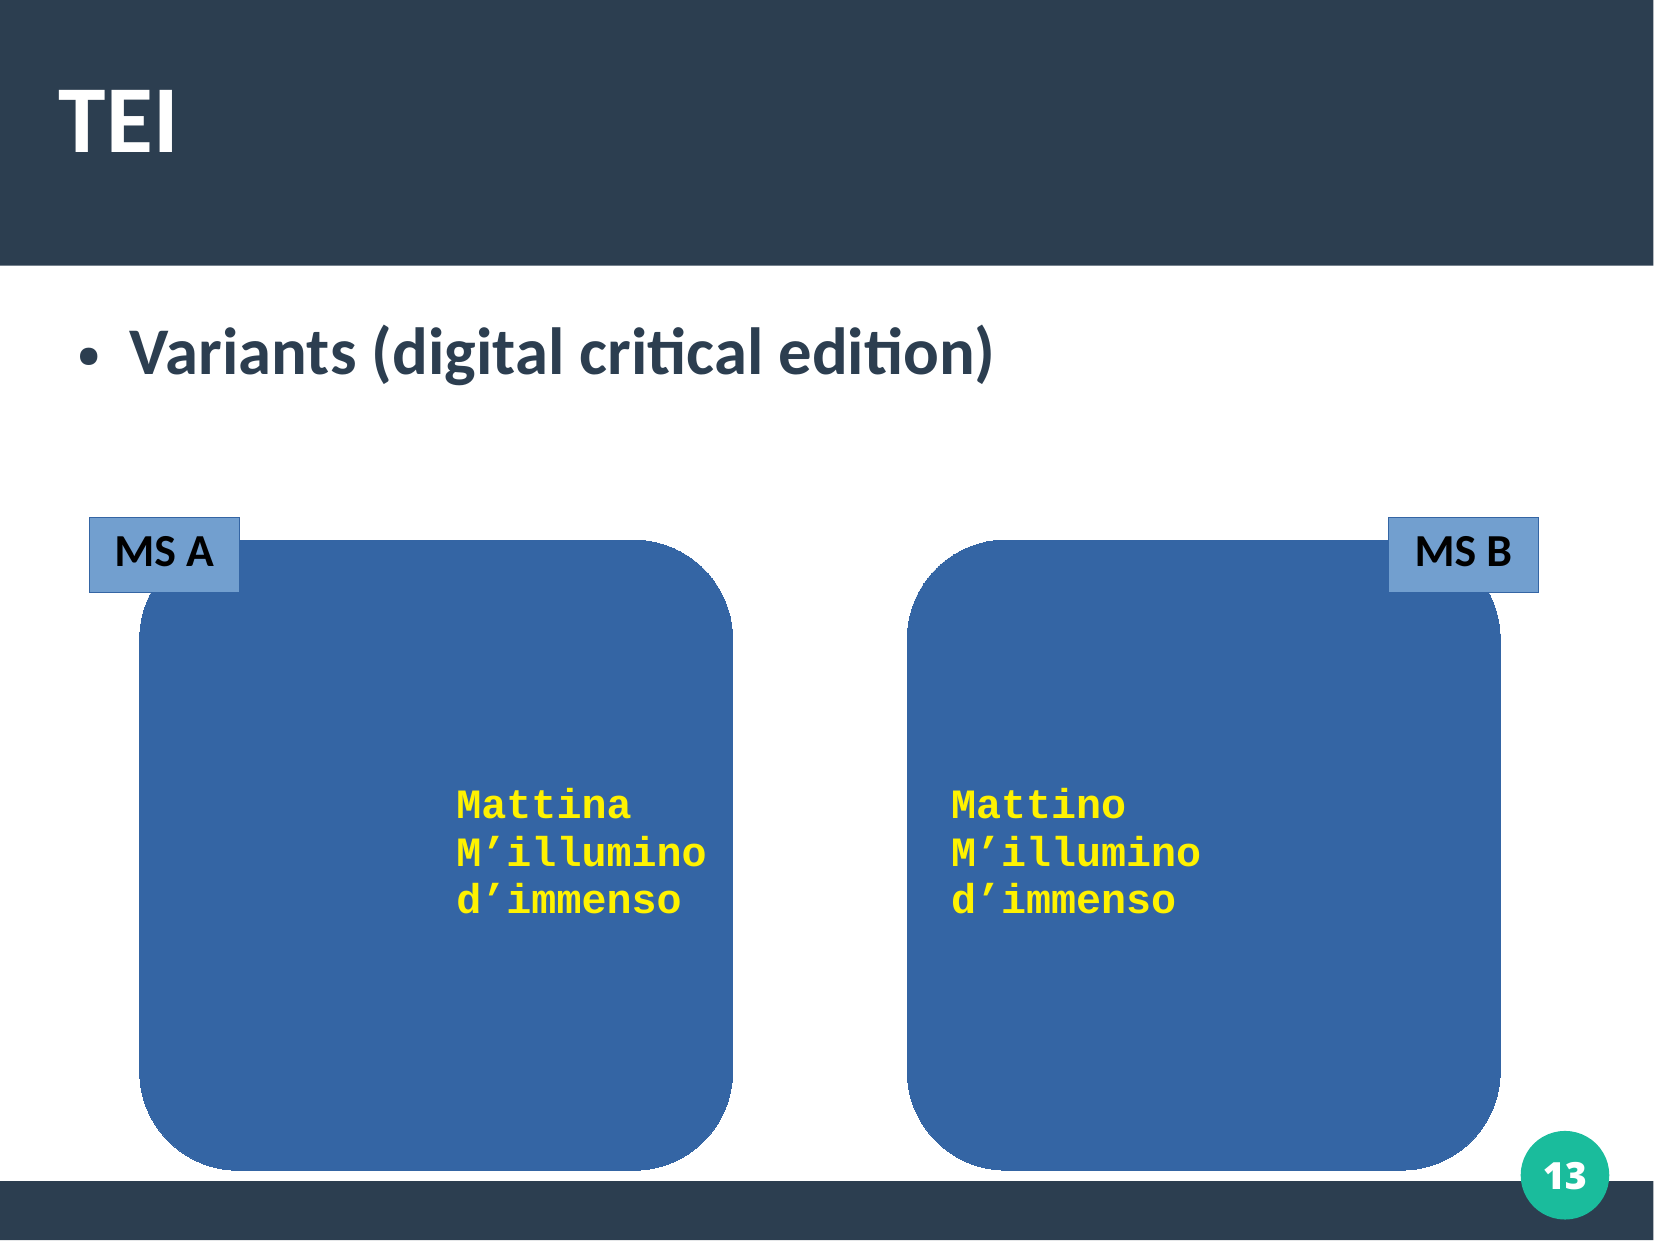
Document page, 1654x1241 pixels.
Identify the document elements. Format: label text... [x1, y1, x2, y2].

list Variants (digital critical edition) [59, 324, 1577, 406]
title TEI [59, 49, 1595, 207]
text_box Mattina M’illumino d’immenso [139, 540, 733, 1171]
text_box MS B [1388, 517, 1539, 593]
text_box MS A [89, 517, 240, 593]
text_box Mattino M’illumino d’immenso [907, 540, 1501, 1171]
